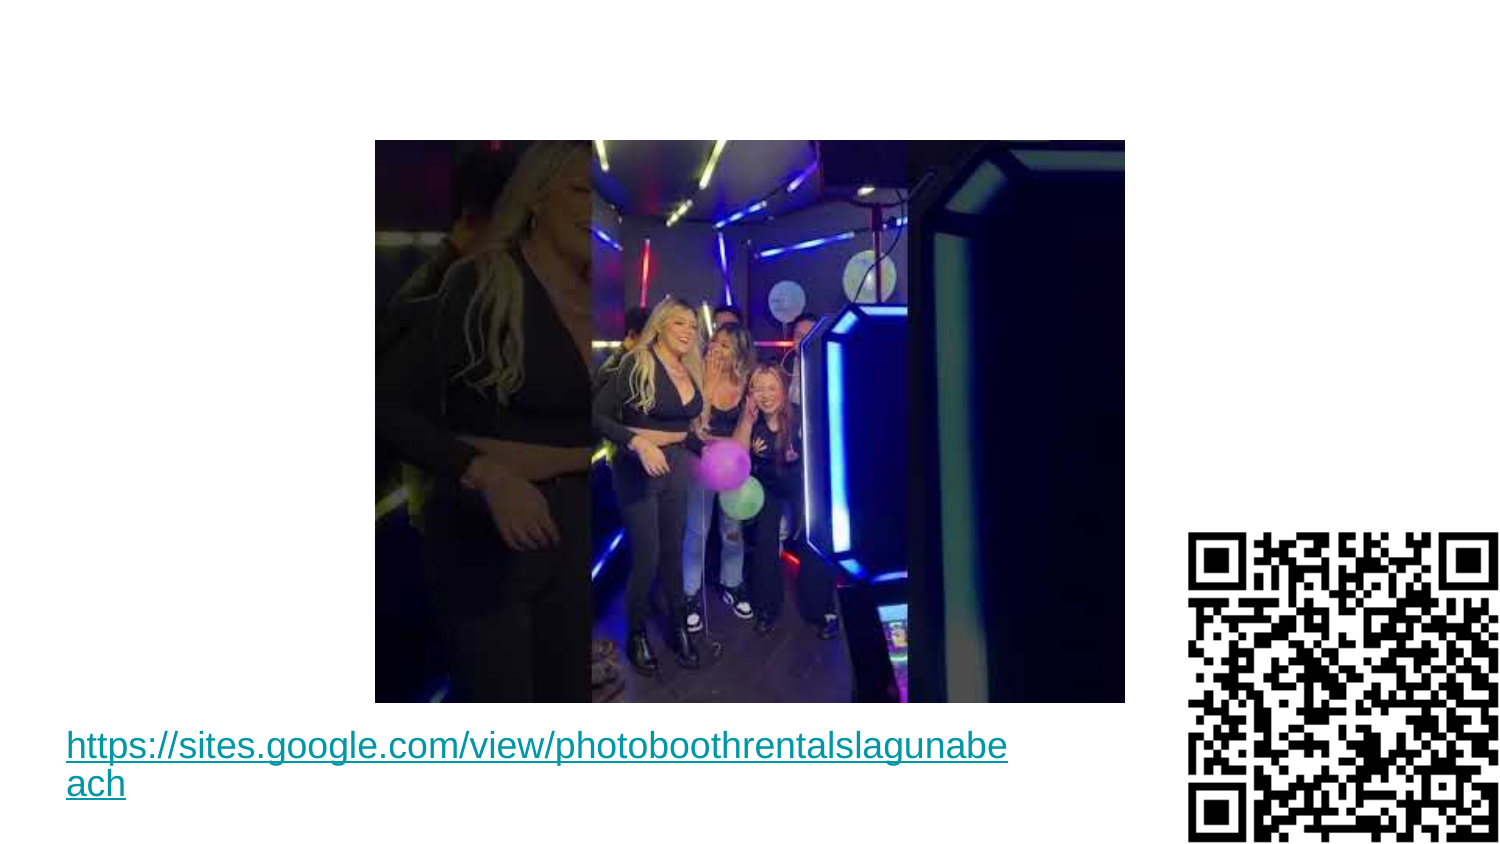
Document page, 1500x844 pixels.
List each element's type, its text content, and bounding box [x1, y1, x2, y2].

picture [375, 140, 1125, 704]
list https://sites.google.com/view/photoboothrentalslagunabeach [51, 694, 1036, 794]
picture [1187, 531, 1500, 844]
